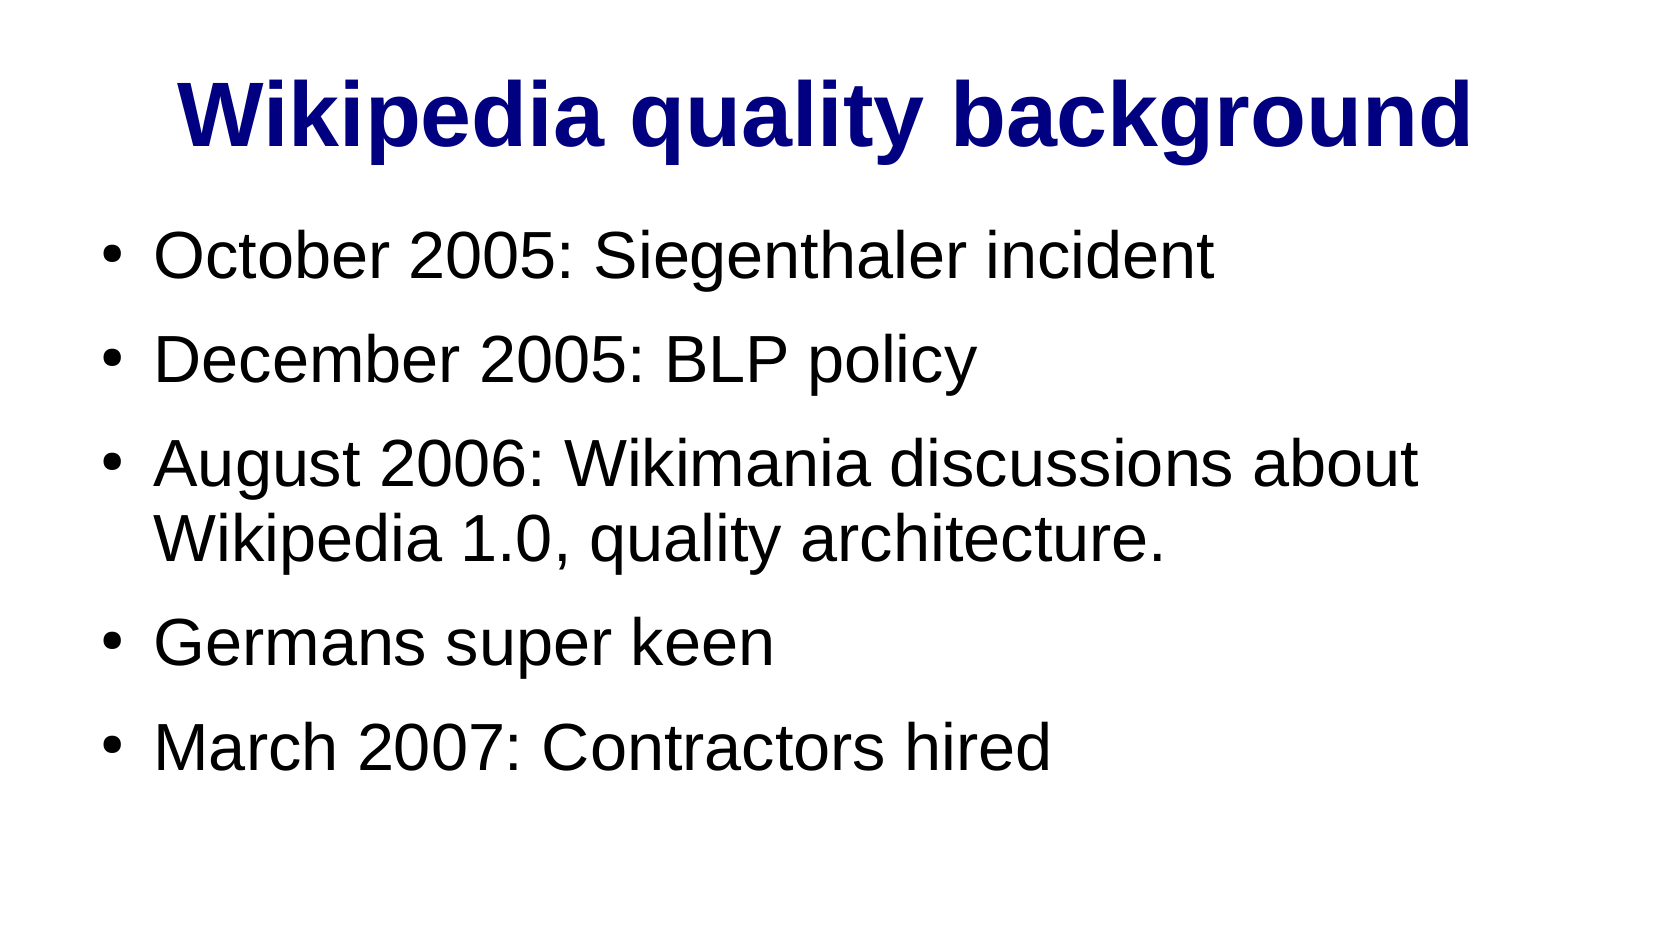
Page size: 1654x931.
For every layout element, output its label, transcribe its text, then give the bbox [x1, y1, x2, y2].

list October 2005: Siegenthaler incident December 2005: BLP policy August 2006: Wikimania discussions about Wikipedia 1.0, quality architecture. Germans super keen March 2007: Contractors hired [82, 217, 1571, 830]
title Wikipedia quality background [82, 37, 1571, 193]
